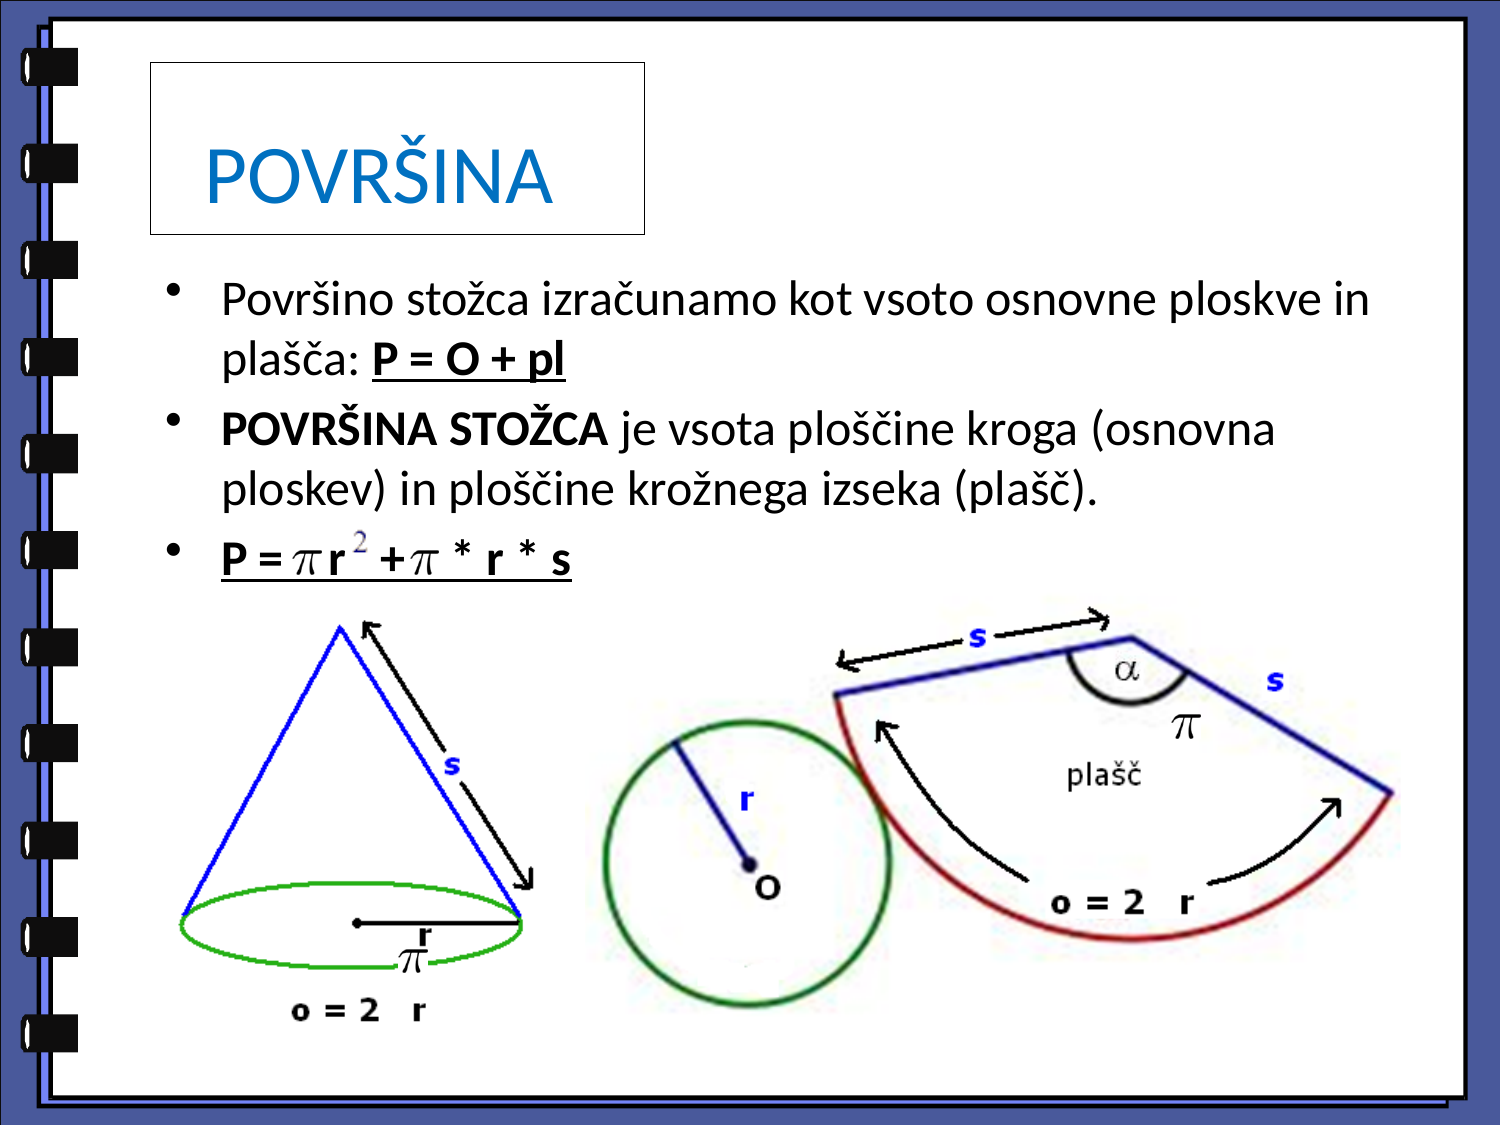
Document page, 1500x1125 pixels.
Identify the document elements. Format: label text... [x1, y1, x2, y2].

list Površino stožca izračunamo kot vsoto osnovne ploskve in plašča: P = O + pl POVRŠINA STOŽCA je vsota ploščine kroga (osnovna ploskev) in ploščine krožnega izseka (plašč). P = r + * r * s [150, 257, 1413, 1063]
picture [410, 550, 439, 575]
picture [351, 527, 371, 559]
picture [1171, 714, 1201, 739]
picture [164, 597, 551, 1045]
picture [292, 550, 322, 575]
title POVRŠINA [150, 62, 645, 235]
